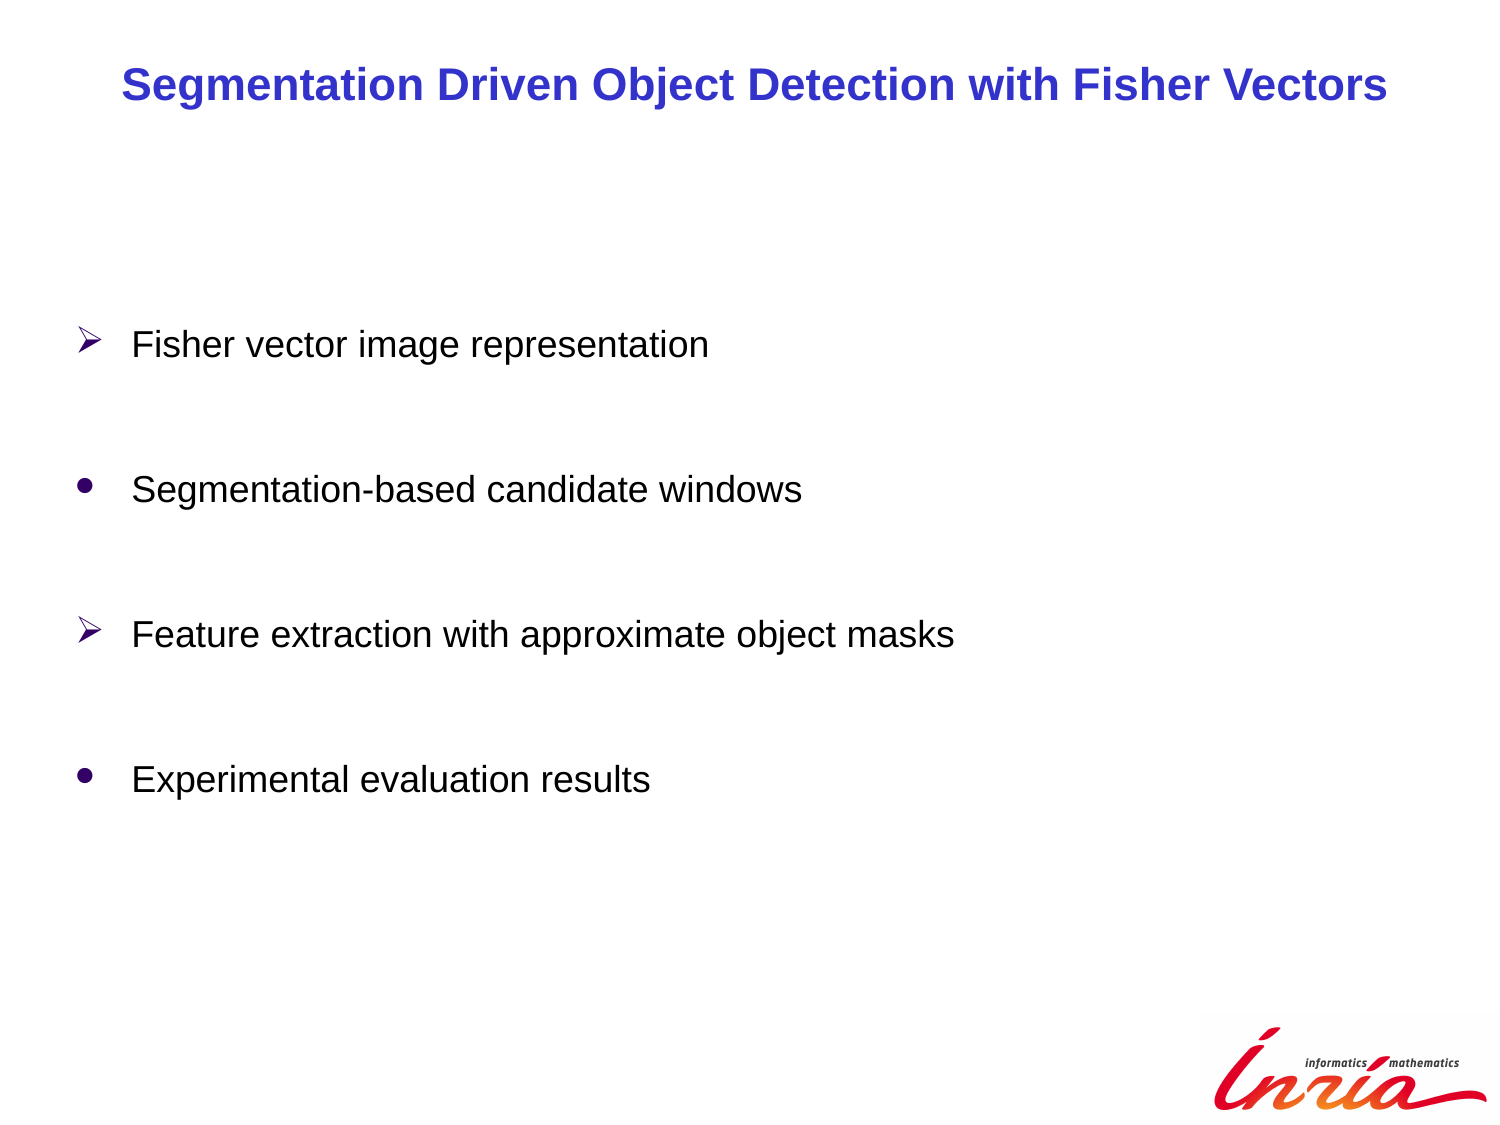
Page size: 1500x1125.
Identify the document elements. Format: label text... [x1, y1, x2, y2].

list Fisher vector image representation Segmentation-based candidate windows Feature extraction with approximate object masks Experimental evaluation results [75, 178, 1425, 976]
picture [1200, 1012, 1500, 1125]
title Segmentation Driven Object Detection with Fisher Vectors [51, 46, 1459, 123]
